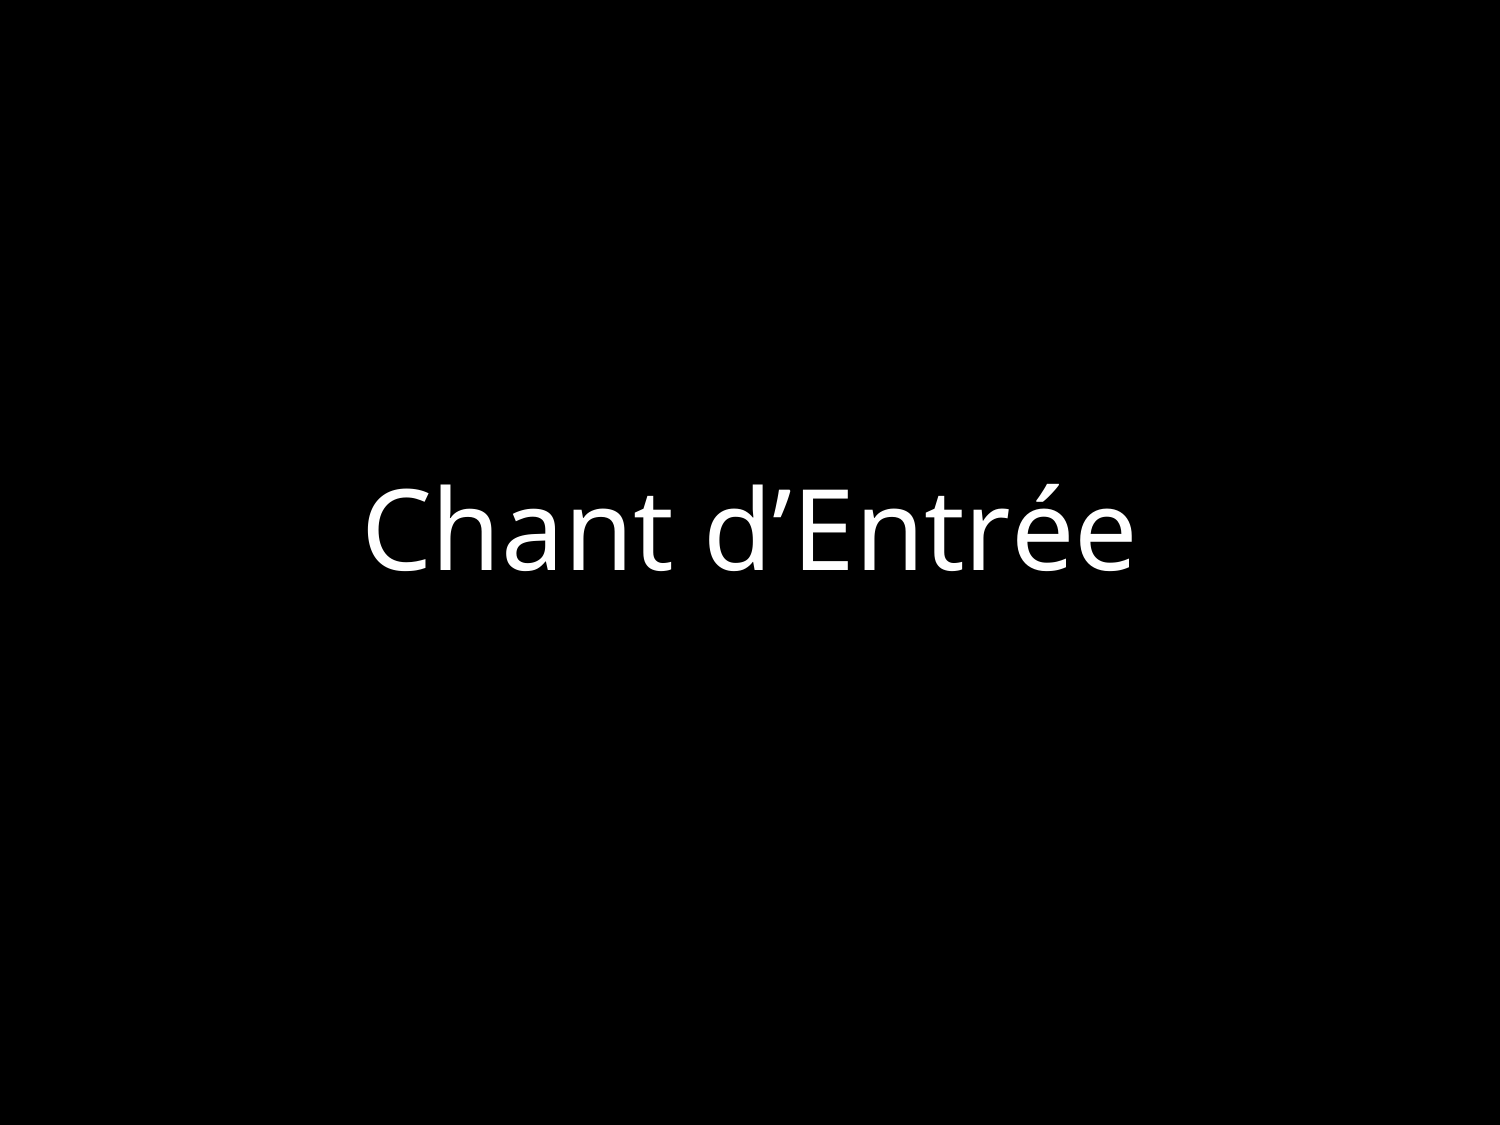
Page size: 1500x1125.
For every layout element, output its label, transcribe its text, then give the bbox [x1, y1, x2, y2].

subtitle Chant d’Entrée [75, 45, 1426, 1005]
